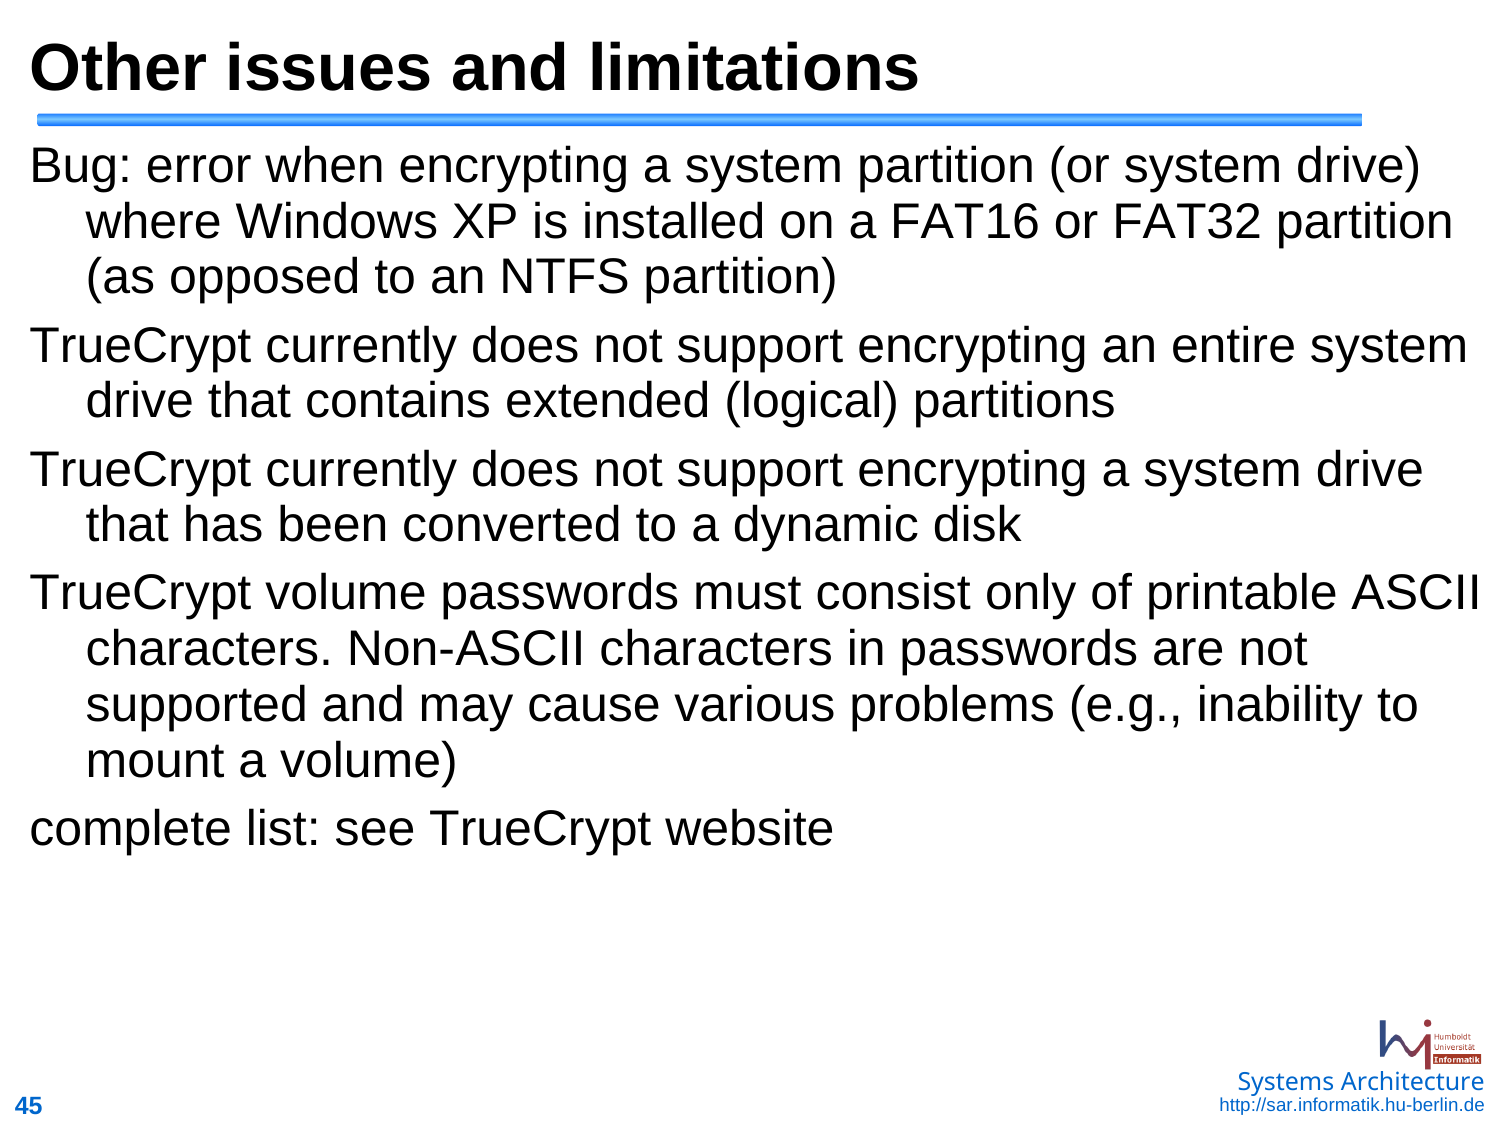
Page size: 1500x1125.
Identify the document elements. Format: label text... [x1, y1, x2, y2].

picture [1376, 1044, 1483, 1071]
title Other issues and limitations [29, 26, 1500, 108]
list Bug: error when encrypting a system partition (or system drive) where Windows XP is installed on a FAT16 or FAT32 partition (as opposed to an NTFS partition) TrueCrypt currently does not support encrypting an entire system drive that contains extended (logical) partitions TrueCrypt currently does not support encrypting a system drive that has been converted to a dynamic disk TrueCrypt volume passwords must consist only of printable ASCII characters. Non-ASCII characters in passwords are not supported and may cause various problems (e.g., inability to mount a volume) complete list: see TrueCrypt website [29, 137, 1500, 1044]
